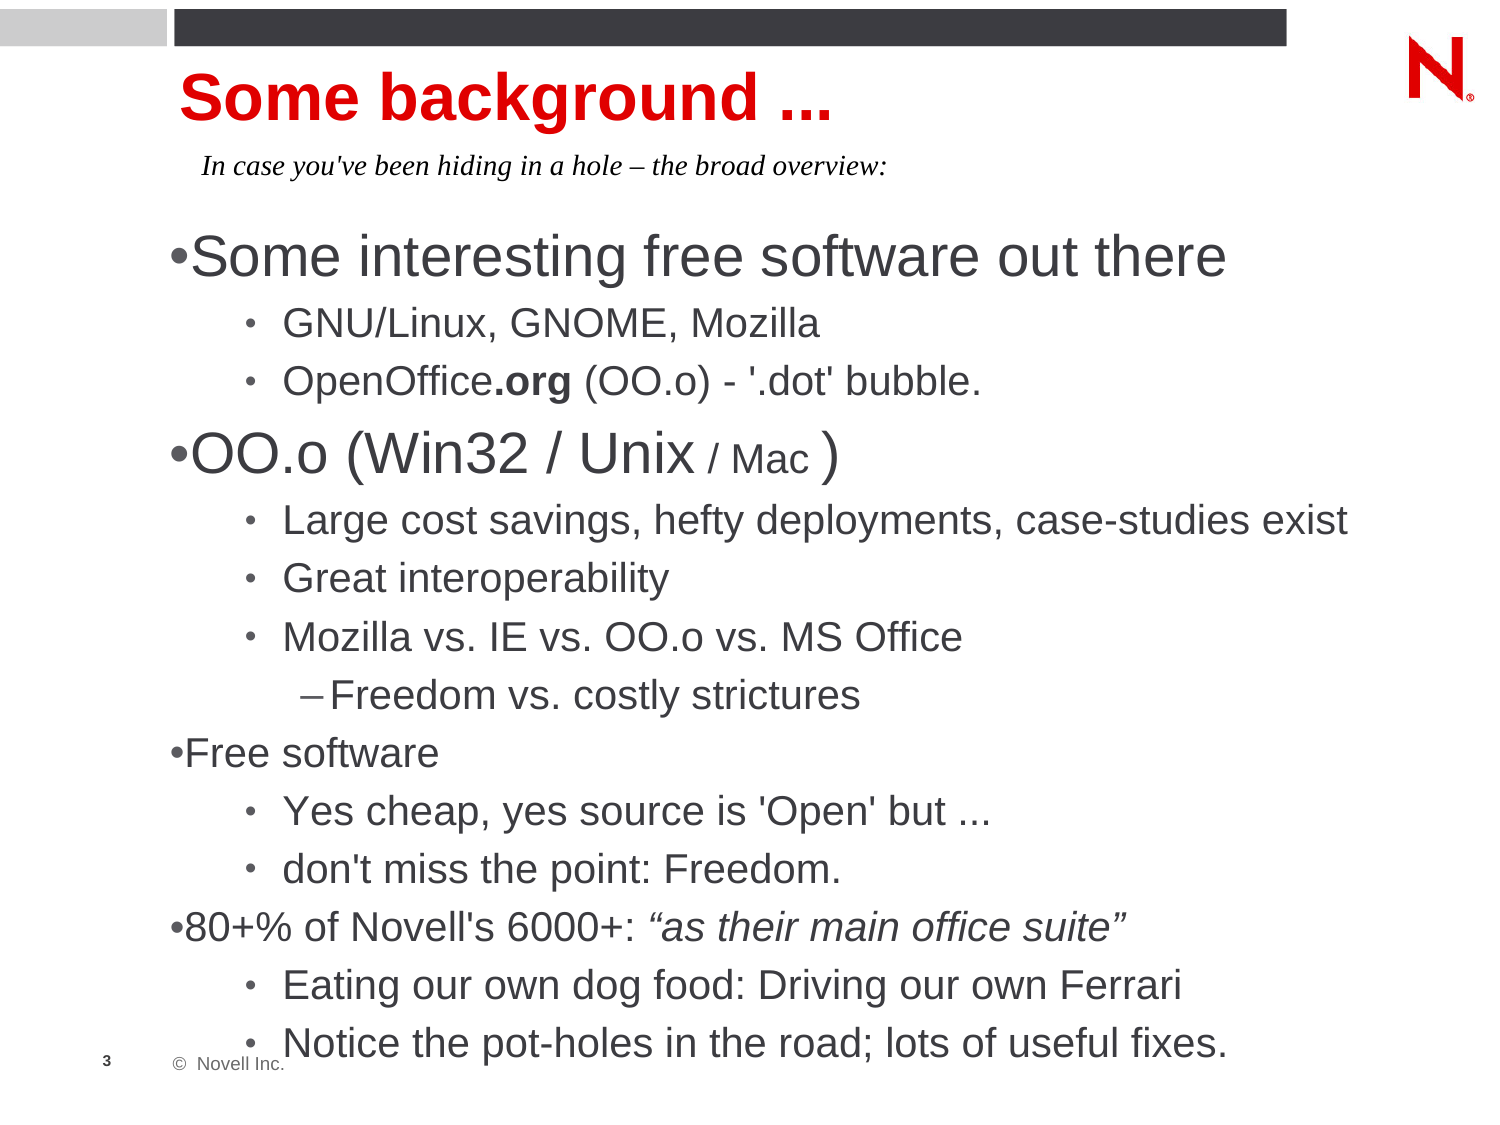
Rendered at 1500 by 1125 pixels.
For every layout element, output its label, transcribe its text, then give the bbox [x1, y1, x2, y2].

title Some background ... [179, 52, 1313, 148]
text_box In case you've been hiding in a hole – the broad overview: [201, 149, 1185, 222]
picture [1404, 32, 1477, 105]
list Some interesting free software out there GNU/Linux, GNOME, Mozilla OpenOffice.org (OO.o) - '.dot' bubble. OO.o (Win32 / Unix / Mac ) Large cost savings, hefty deployments, case-studies exist Great interoperability Mozilla vs. IE vs. OO.o vs. MS Office Freedom vs. costly strictures Free software Yes cheap, yes source is 'Open' but ... don't miss the point: Freedom. 80+% of Novell's 6000+: “as their main office suite” Eating our own dog food: Driving our own Ferrari Notice the pot-holes in the road; lots of useful fixes. [169, 206, 1443, 1050]
